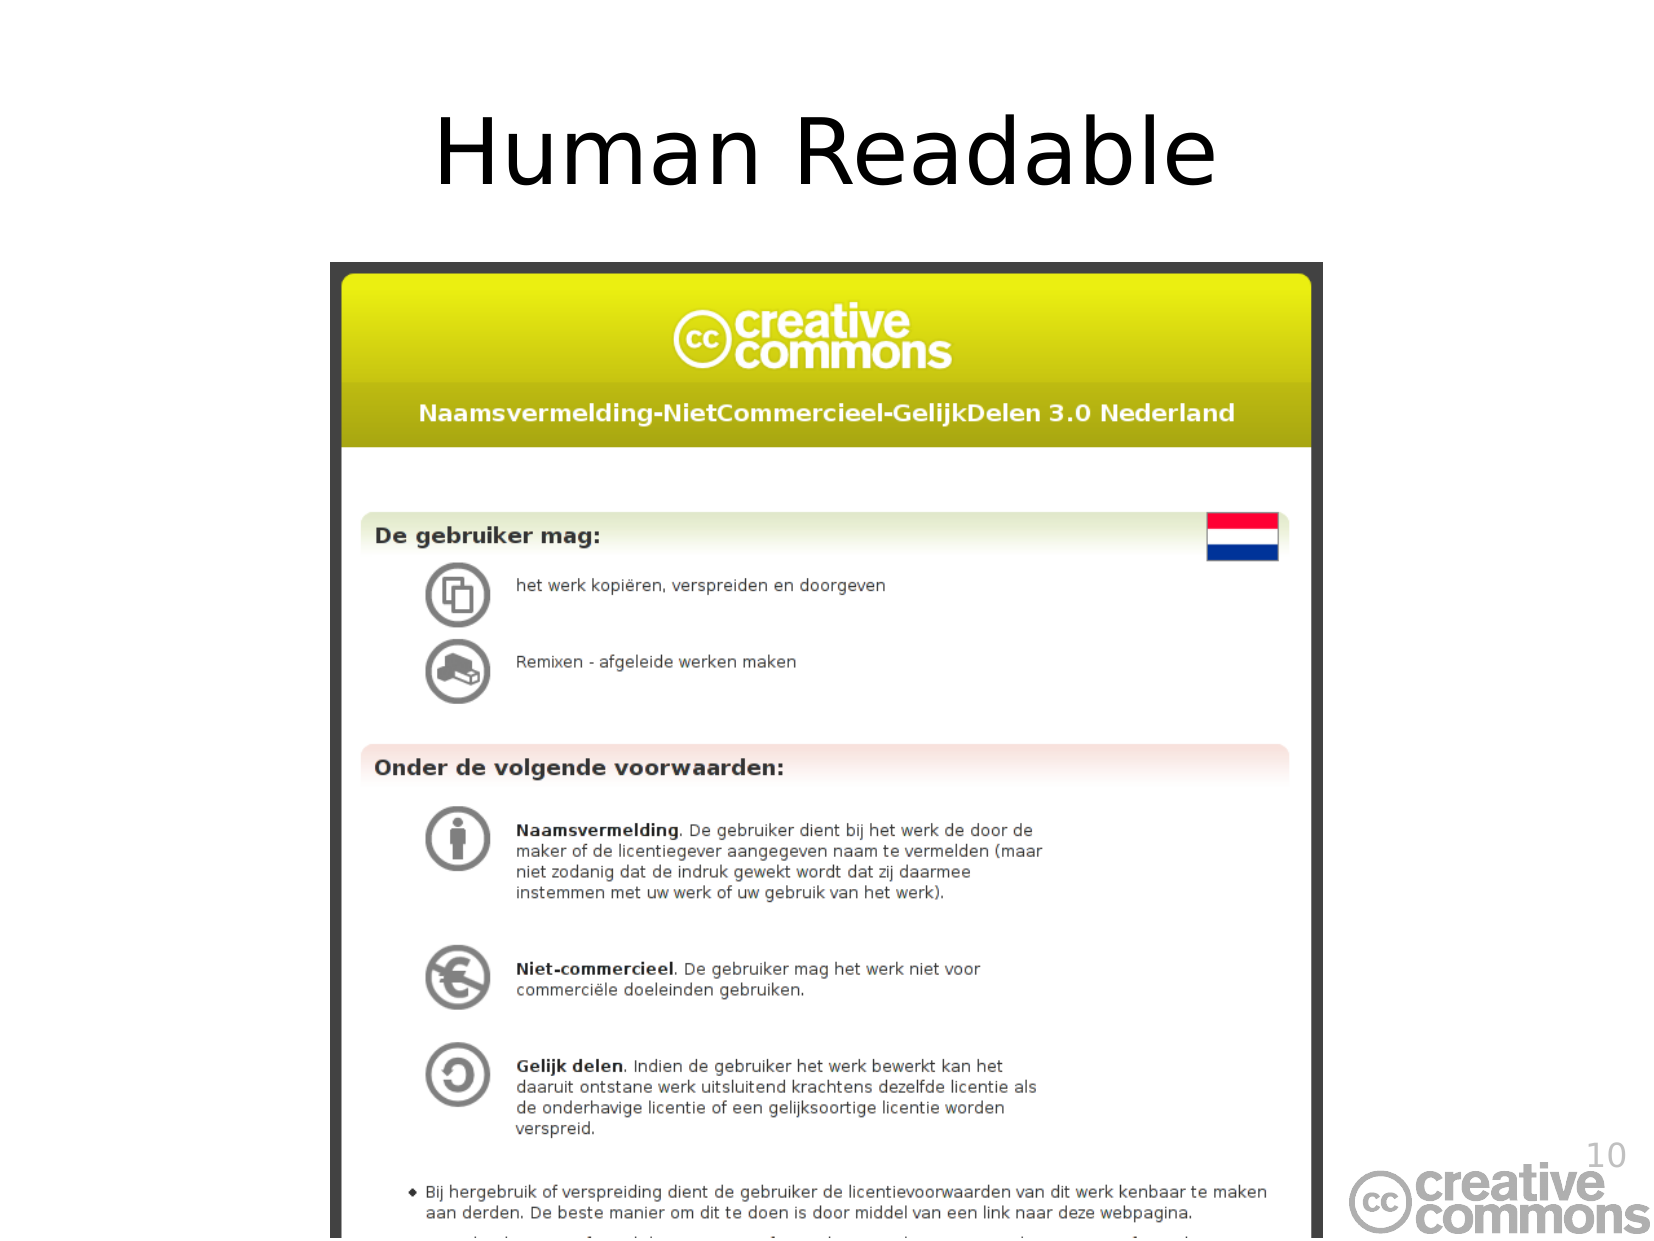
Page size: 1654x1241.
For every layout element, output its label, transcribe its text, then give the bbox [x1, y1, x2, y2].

picture [330, 262, 1323, 1238]
title Human Readable [82, 49, 1571, 257]
picture [1349, 1162, 1650, 1234]
